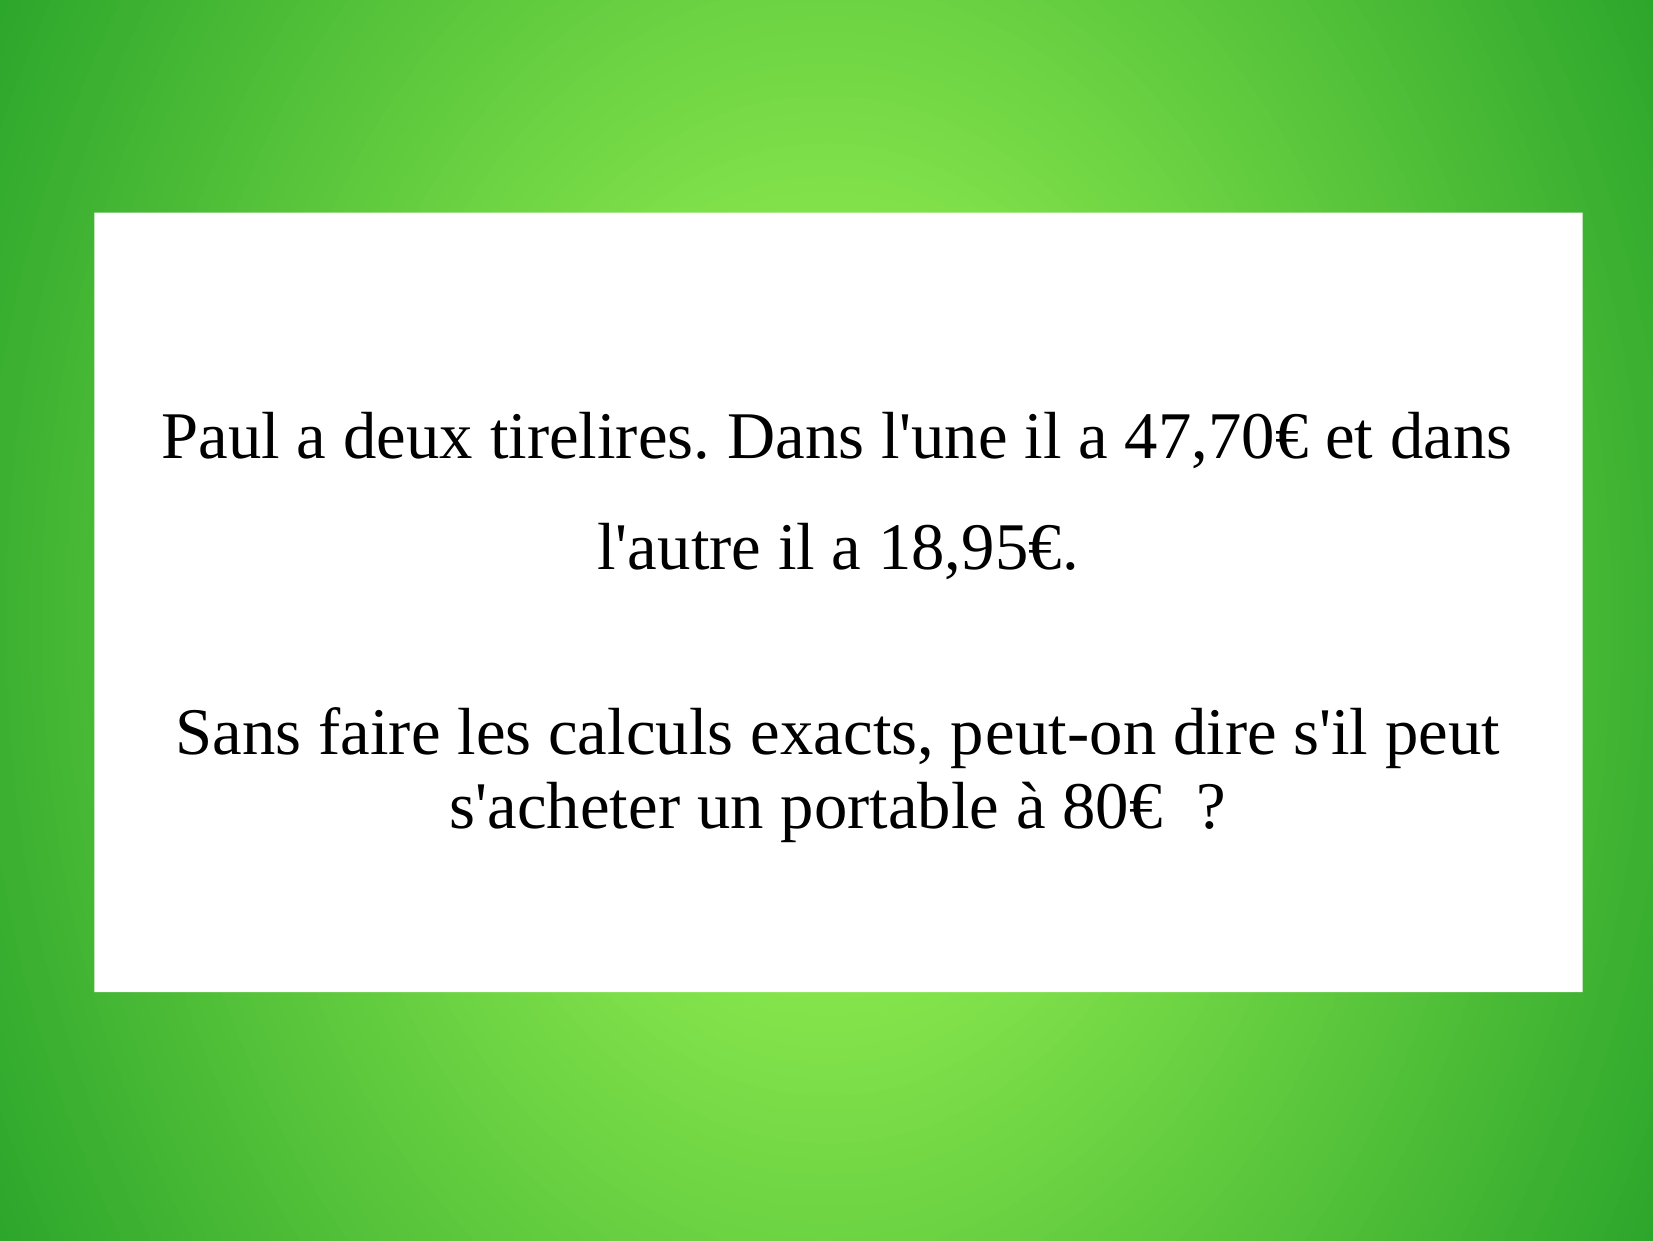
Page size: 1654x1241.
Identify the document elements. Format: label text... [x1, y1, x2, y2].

picture [0, 0, 1654, 1241]
subtitle Paul a deux tirelires. Dans l'une il a 47,70€ et dans l'autre il a 18,95€. Sans faire les calculs exacts, peut-on dire s'il peut s'acheter un portable à 80€ ? [94, 212, 1583, 993]
